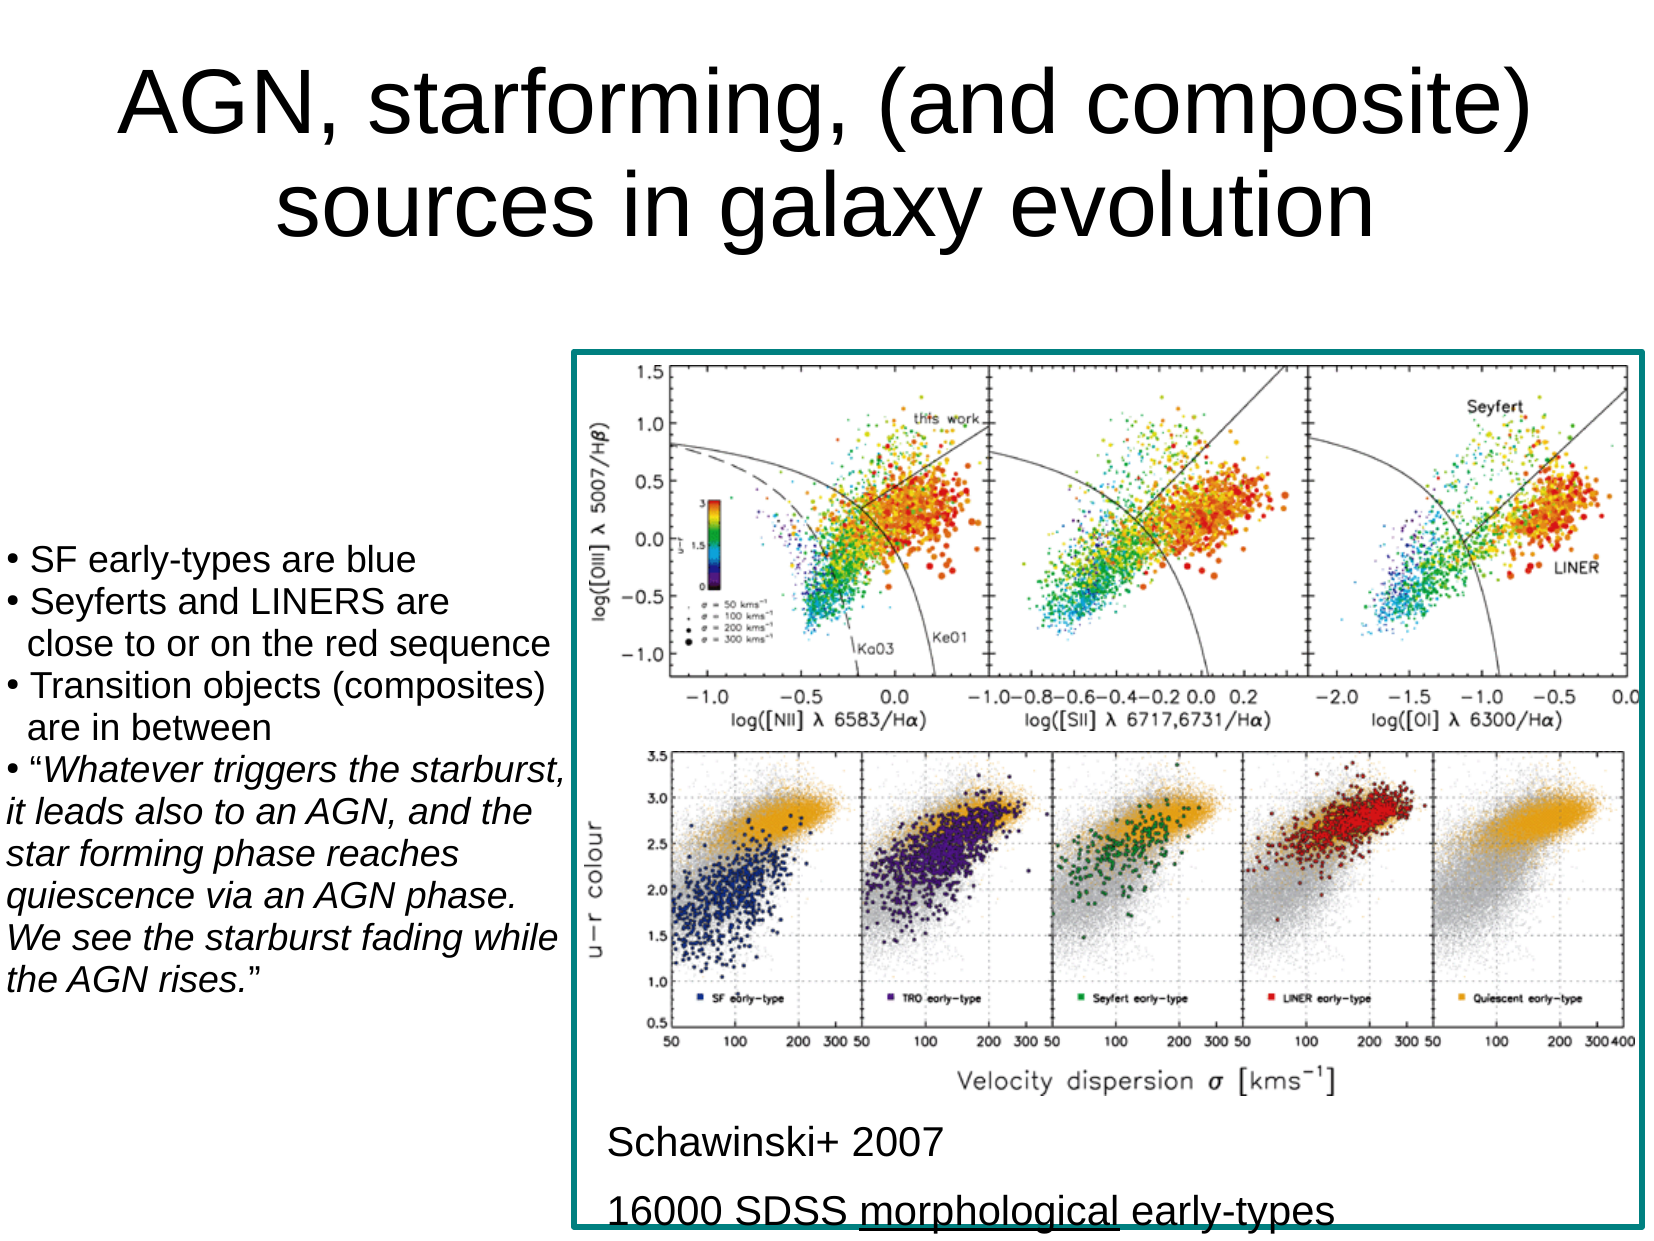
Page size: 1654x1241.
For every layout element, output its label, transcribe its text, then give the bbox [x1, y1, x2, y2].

text_box [574, 351, 1642, 1227]
text_box [937, 1219, 1050, 1227]
text_box [1016, 1219, 1027, 1223]
text_box [983, 1219, 994, 1223]
title AGN, starforming, (and composite) sources in galaxy evolution [82, 49, 1571, 257]
text_box SF early-types are blue Seyferts and LINERS are close to or on the red sequence Transition objects (composites) are in between “Whatever triggers the starburst, it leads also to an AGN, and the star forming phase reaches quiescence via an AGN phase. We see the starburst fading while the AGN rises.” [0, 531, 589, 1008]
text_box [1259, 1219, 1271, 1227]
text_box [1053, 1219, 1209, 1227]
text_box [938, 1219, 948, 1223]
text_box [1318, 1219, 1330, 1223]
text_box [1298, 1219, 1308, 1223]
text_box [1138, 1219, 1148, 1223]
text_box [899, 1219, 910, 1223]
text_box Schawinski+ 2007 16000 SDSS morphological early-types [591, 1087, 1349, 1219]
text_box [1275, 1219, 1285, 1223]
text_box [1212, 1219, 1256, 1227]
